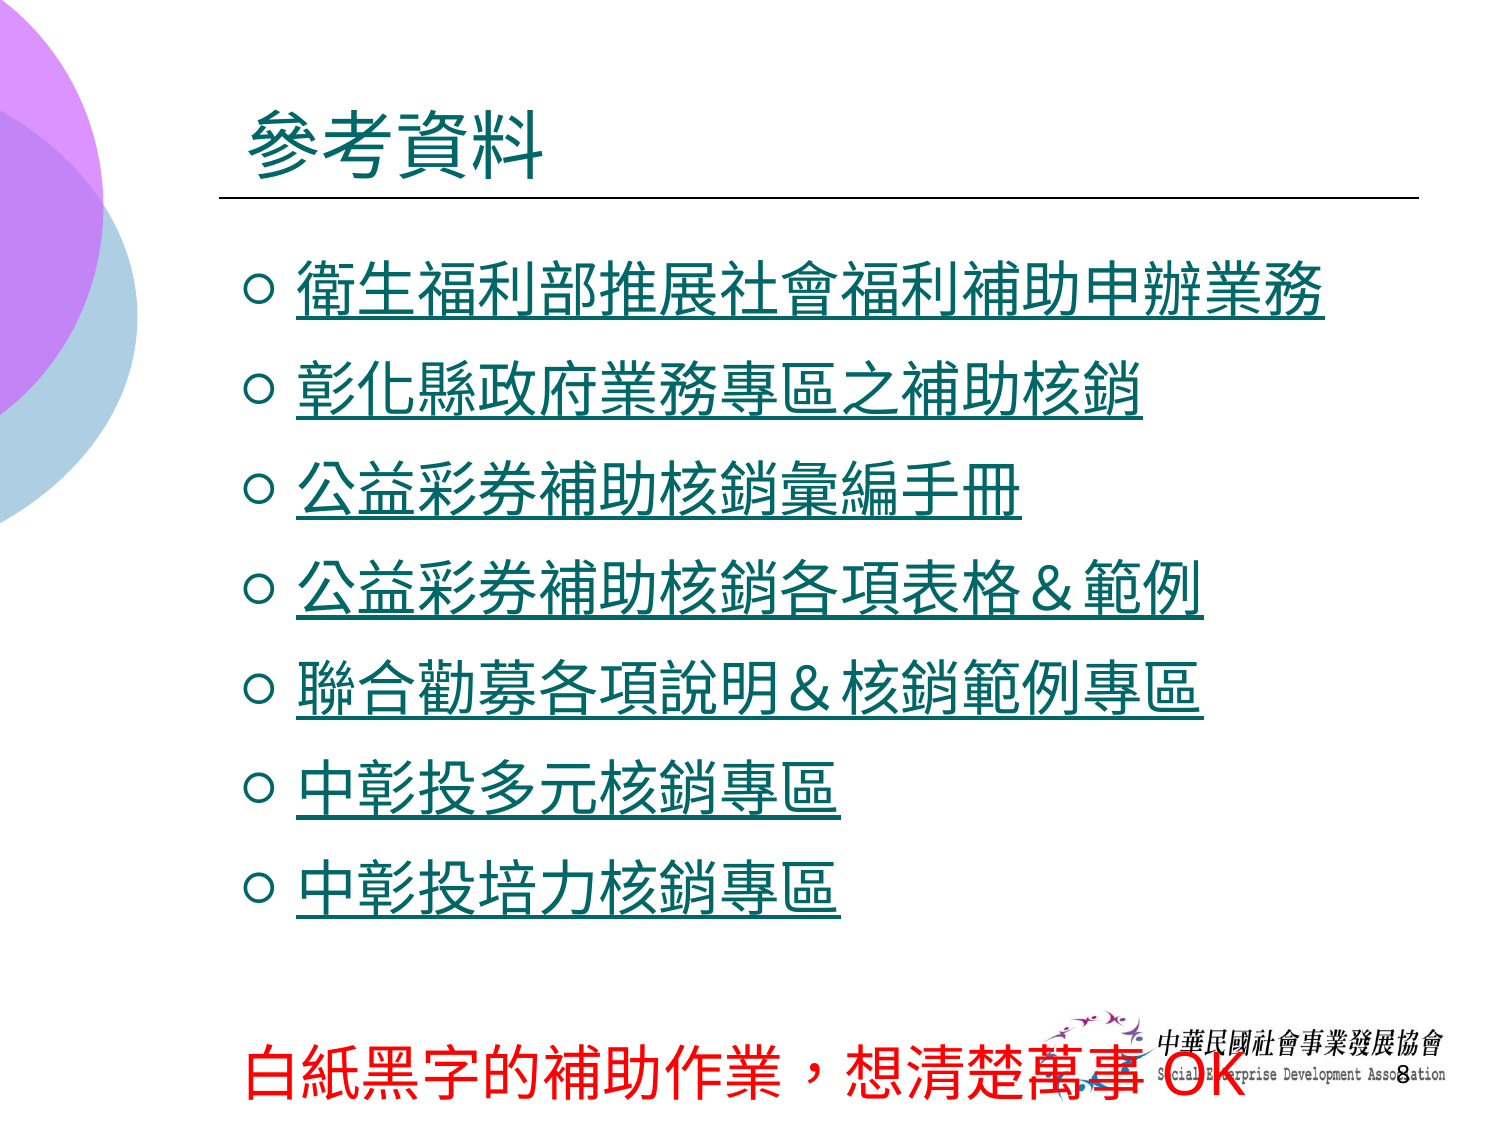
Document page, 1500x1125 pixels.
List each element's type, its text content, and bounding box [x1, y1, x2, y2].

text_box <編號> [1074, 1025, 1425, 1100]
picture [1060, 1075, 1074, 1079]
picture [1040, 1067, 1053, 1072]
picture [1040, 1060, 1053, 1064]
picture [1057, 1067, 1071, 1072]
text_box 參考資料 [230, 54, 1430, 197]
picture [1033, 1010, 1447, 1102]
text_box 衛生福利部推展社會福利補助申辦業務 彰化縣政府業務專區之補助核銷 公益彩券補助核銷彙編手冊 公益彩券補助核銷各項表格＆範例 聯合勸募各項說明＆核銷範例專區 中彰投多元核銷專區 中彰投培力核銷專區 白紙黑字的補助作業，想清楚萬事OK [225, 243, 1425, 944]
picture [1057, 1060, 1071, 1064]
